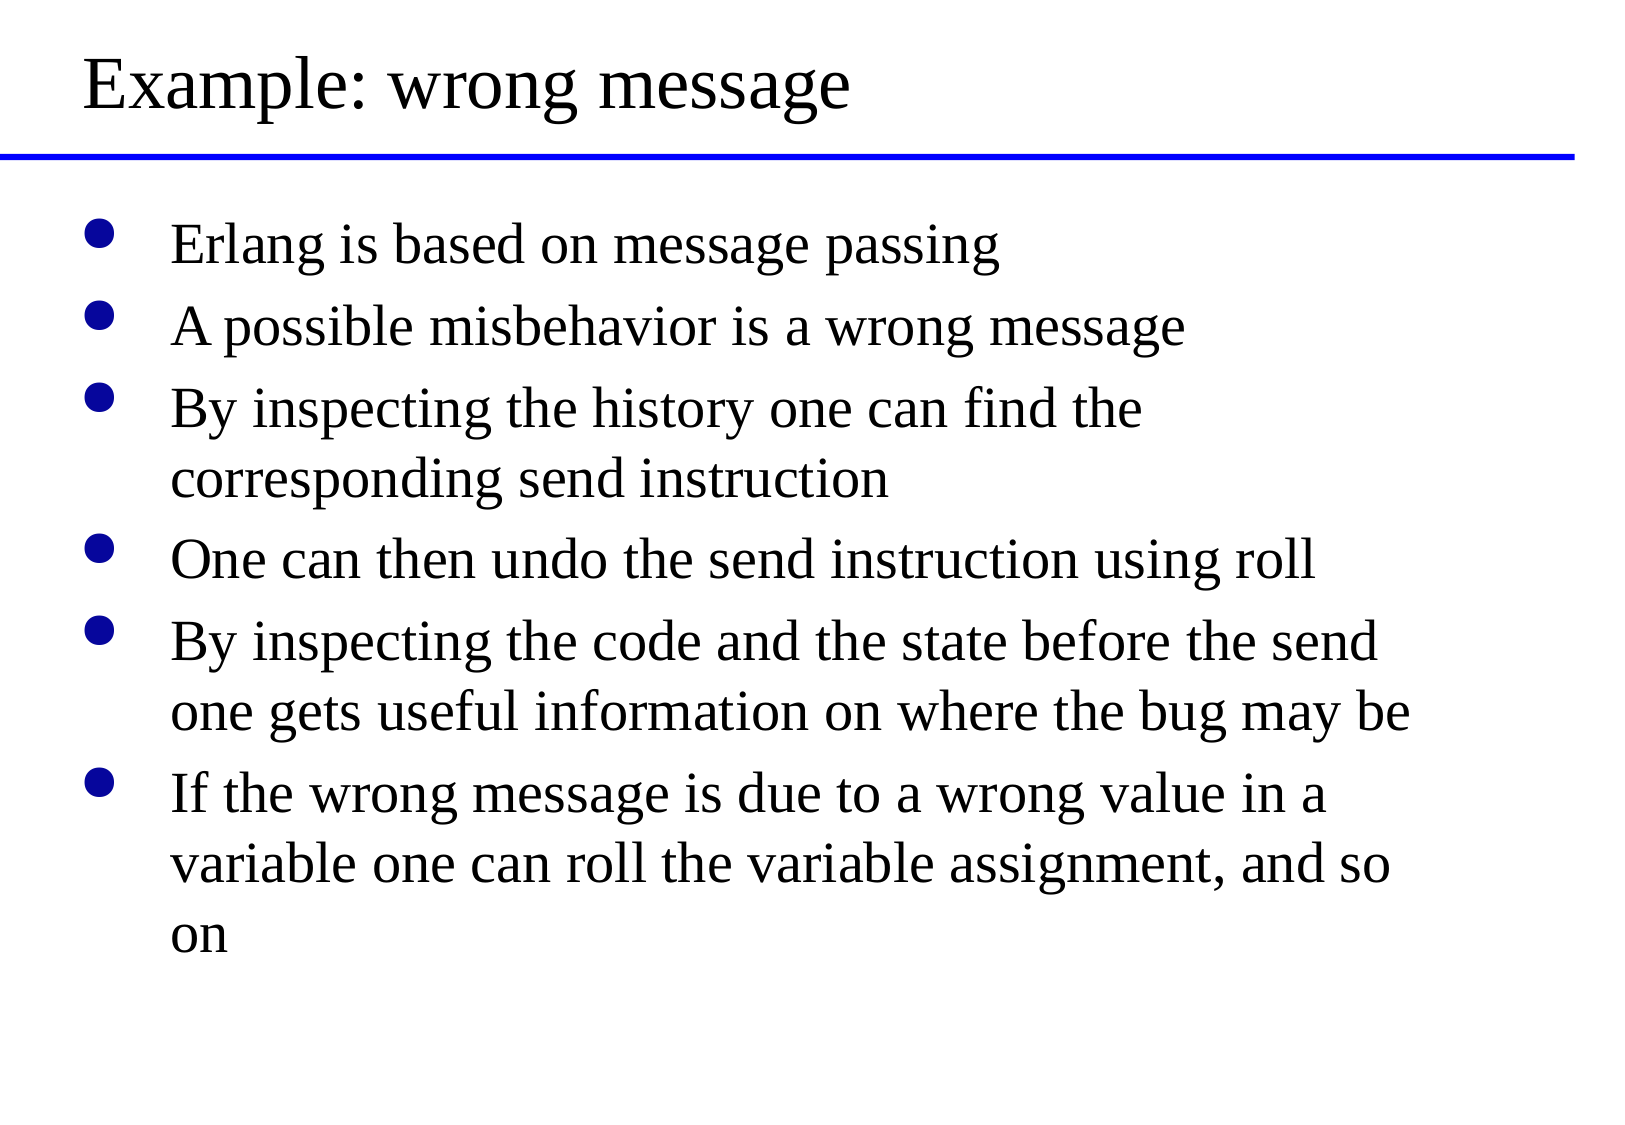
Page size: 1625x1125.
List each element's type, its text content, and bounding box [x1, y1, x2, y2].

title Example: wrong message [67, 27, 1544, 131]
list Erlang is based on message passing A possible misbehavior is a wrong message By inspecting the history one can find the corresponding send instruction One can then undo the send instruction using roll By inspecting the code and the state before the send one gets useful information on where the bug may be If the wrong message is due to a wrong value in a variable one can roll the variable assignment, and so on [67, 198, 1478, 1061]
